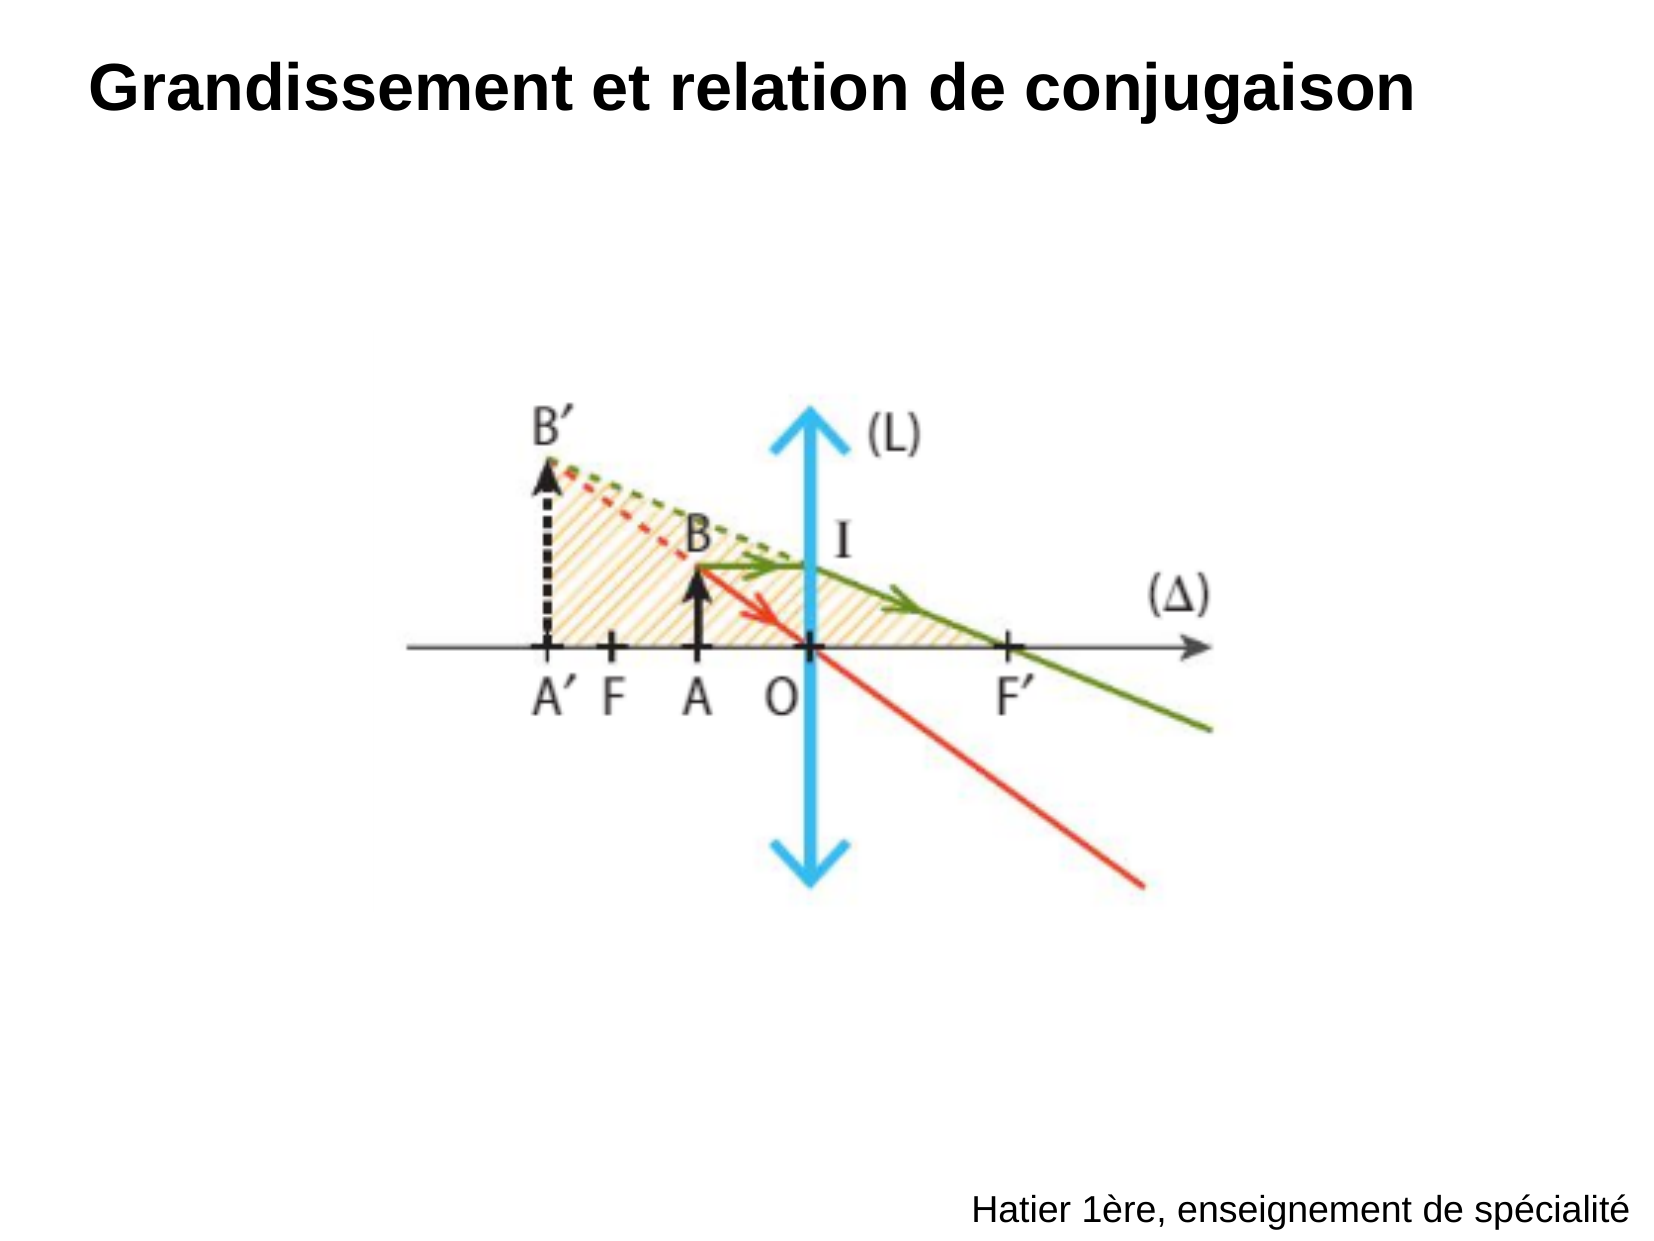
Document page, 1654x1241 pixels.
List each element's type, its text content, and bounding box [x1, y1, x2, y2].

text_box Hatier 1ère, enseignement de spécialité [956, 1181, 1654, 1241]
picture [372, 330, 1241, 912]
text_box Grandissement et relation de conjugaison [0, 0, 1607, 207]
